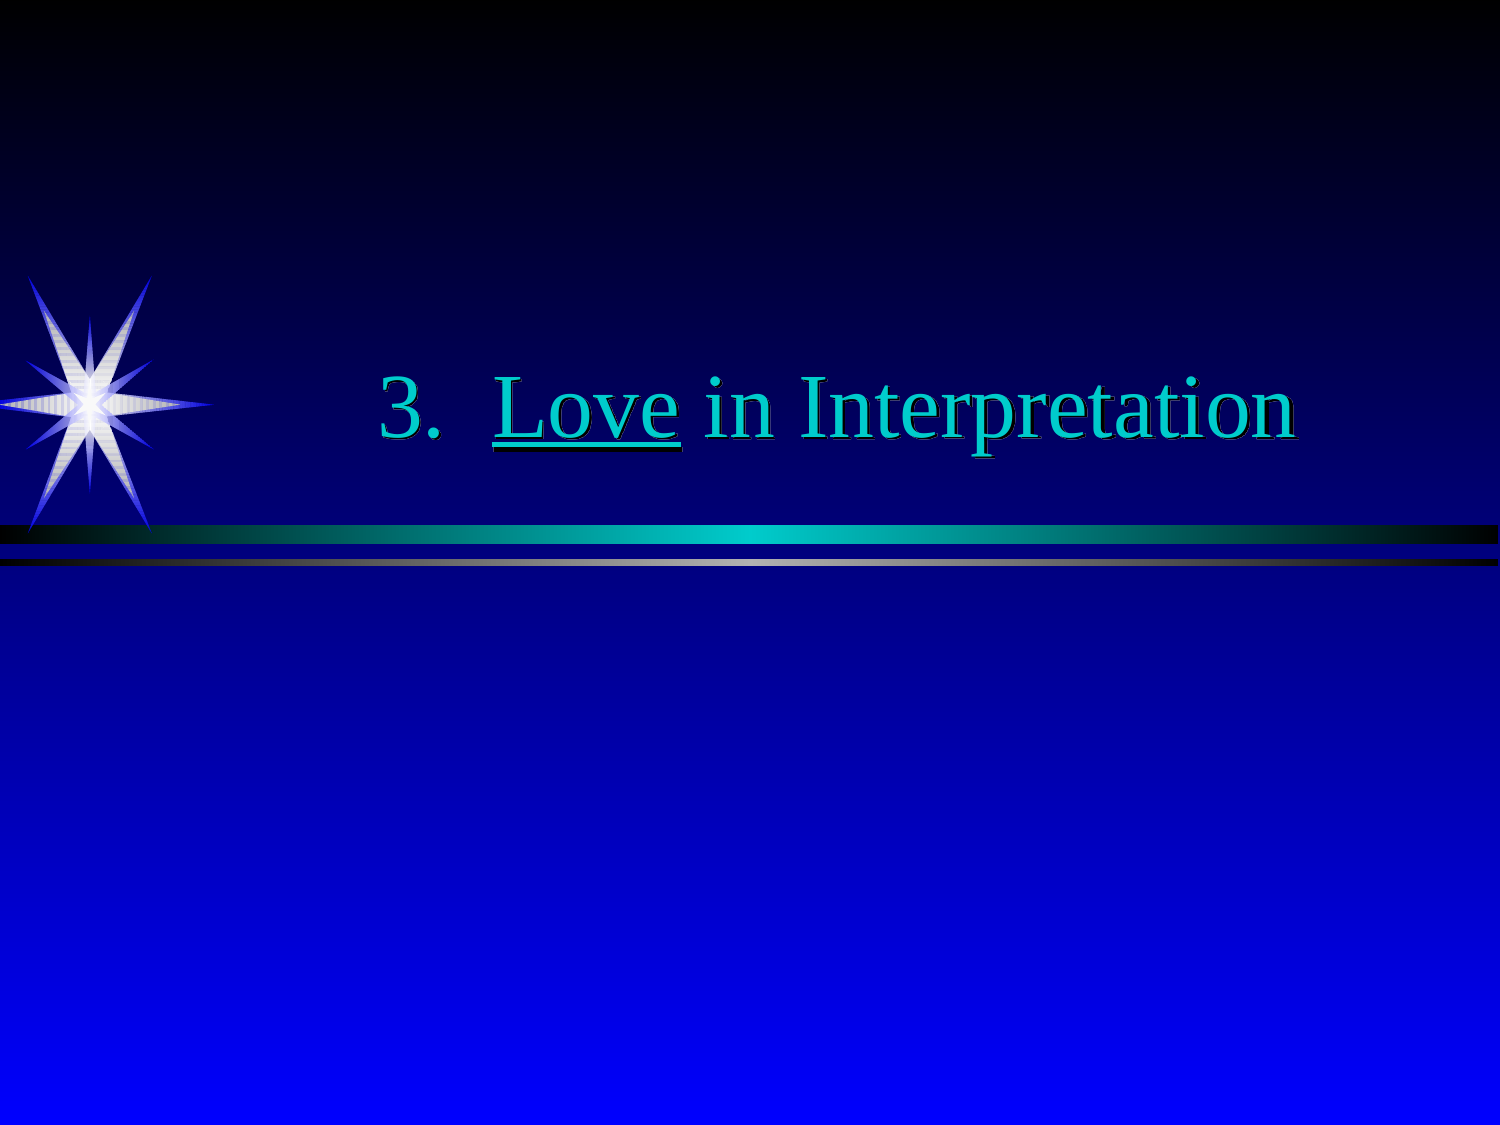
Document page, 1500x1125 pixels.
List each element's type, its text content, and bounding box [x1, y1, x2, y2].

title 3. Love in Interpretation [200, 312, 1476, 501]
